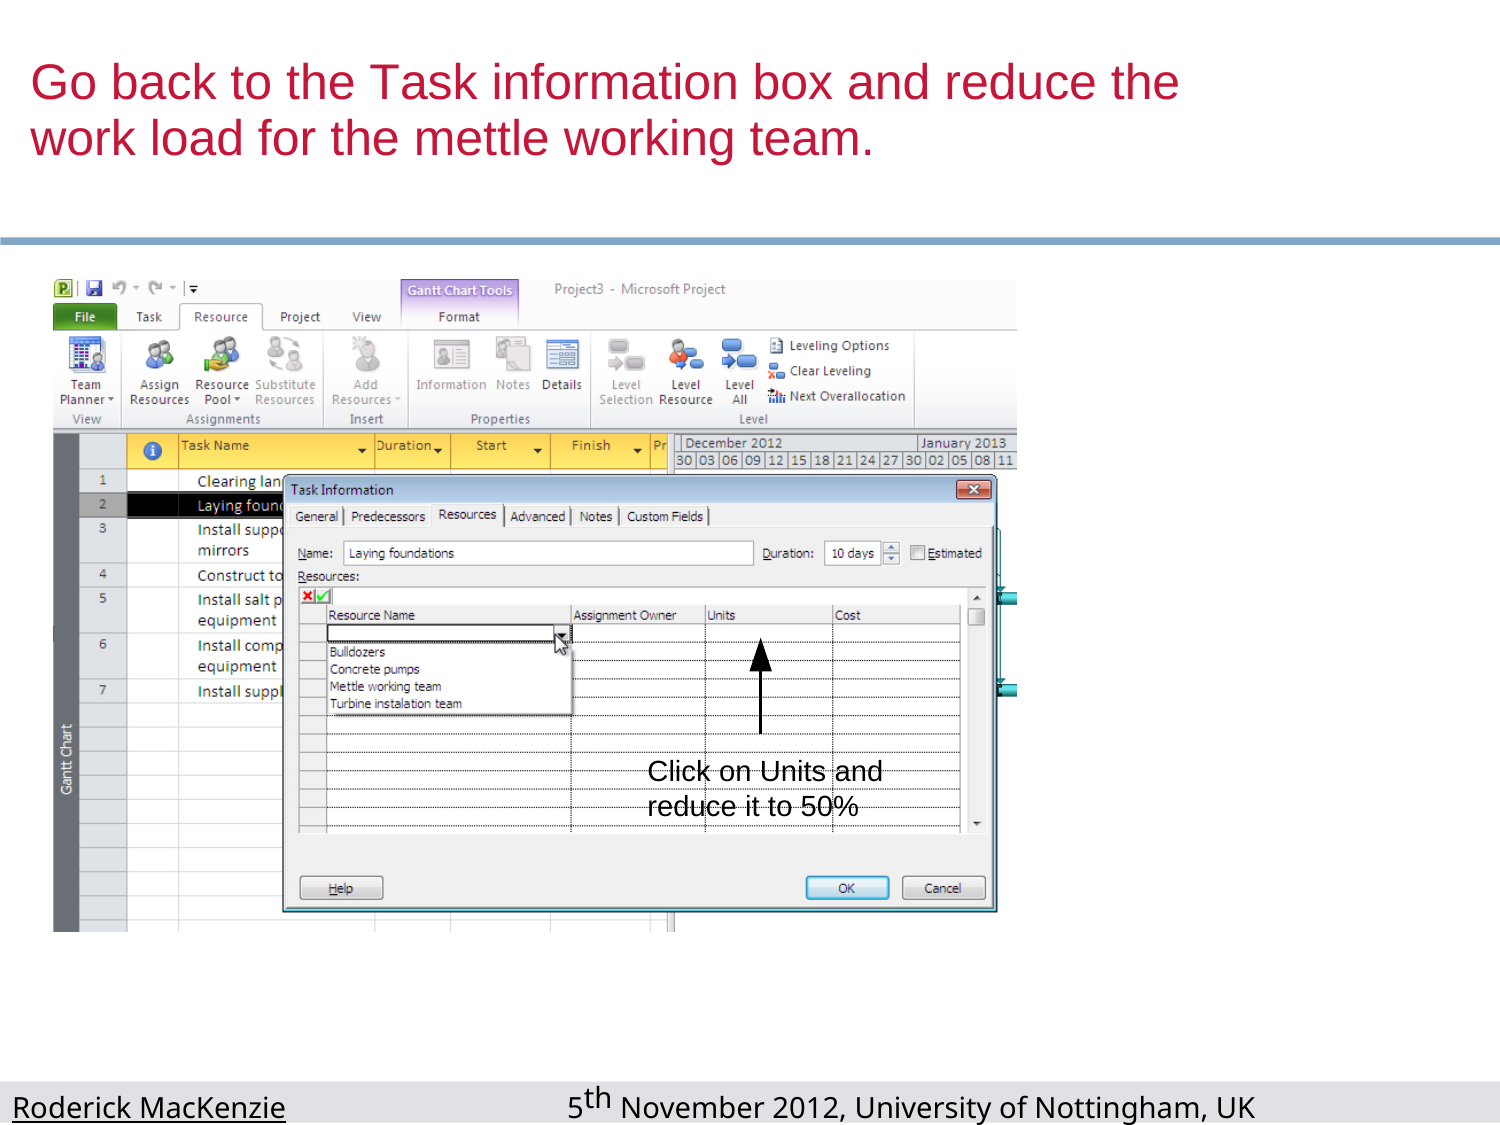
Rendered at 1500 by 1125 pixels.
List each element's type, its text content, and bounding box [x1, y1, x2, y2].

picture [53, 279, 1017, 932]
text_box Click on Units and reduce it to 50% [632, 744, 987, 830]
title Go back to the Task information box and reduce the work load for the mettle working team. [15, 15, 1254, 206]
